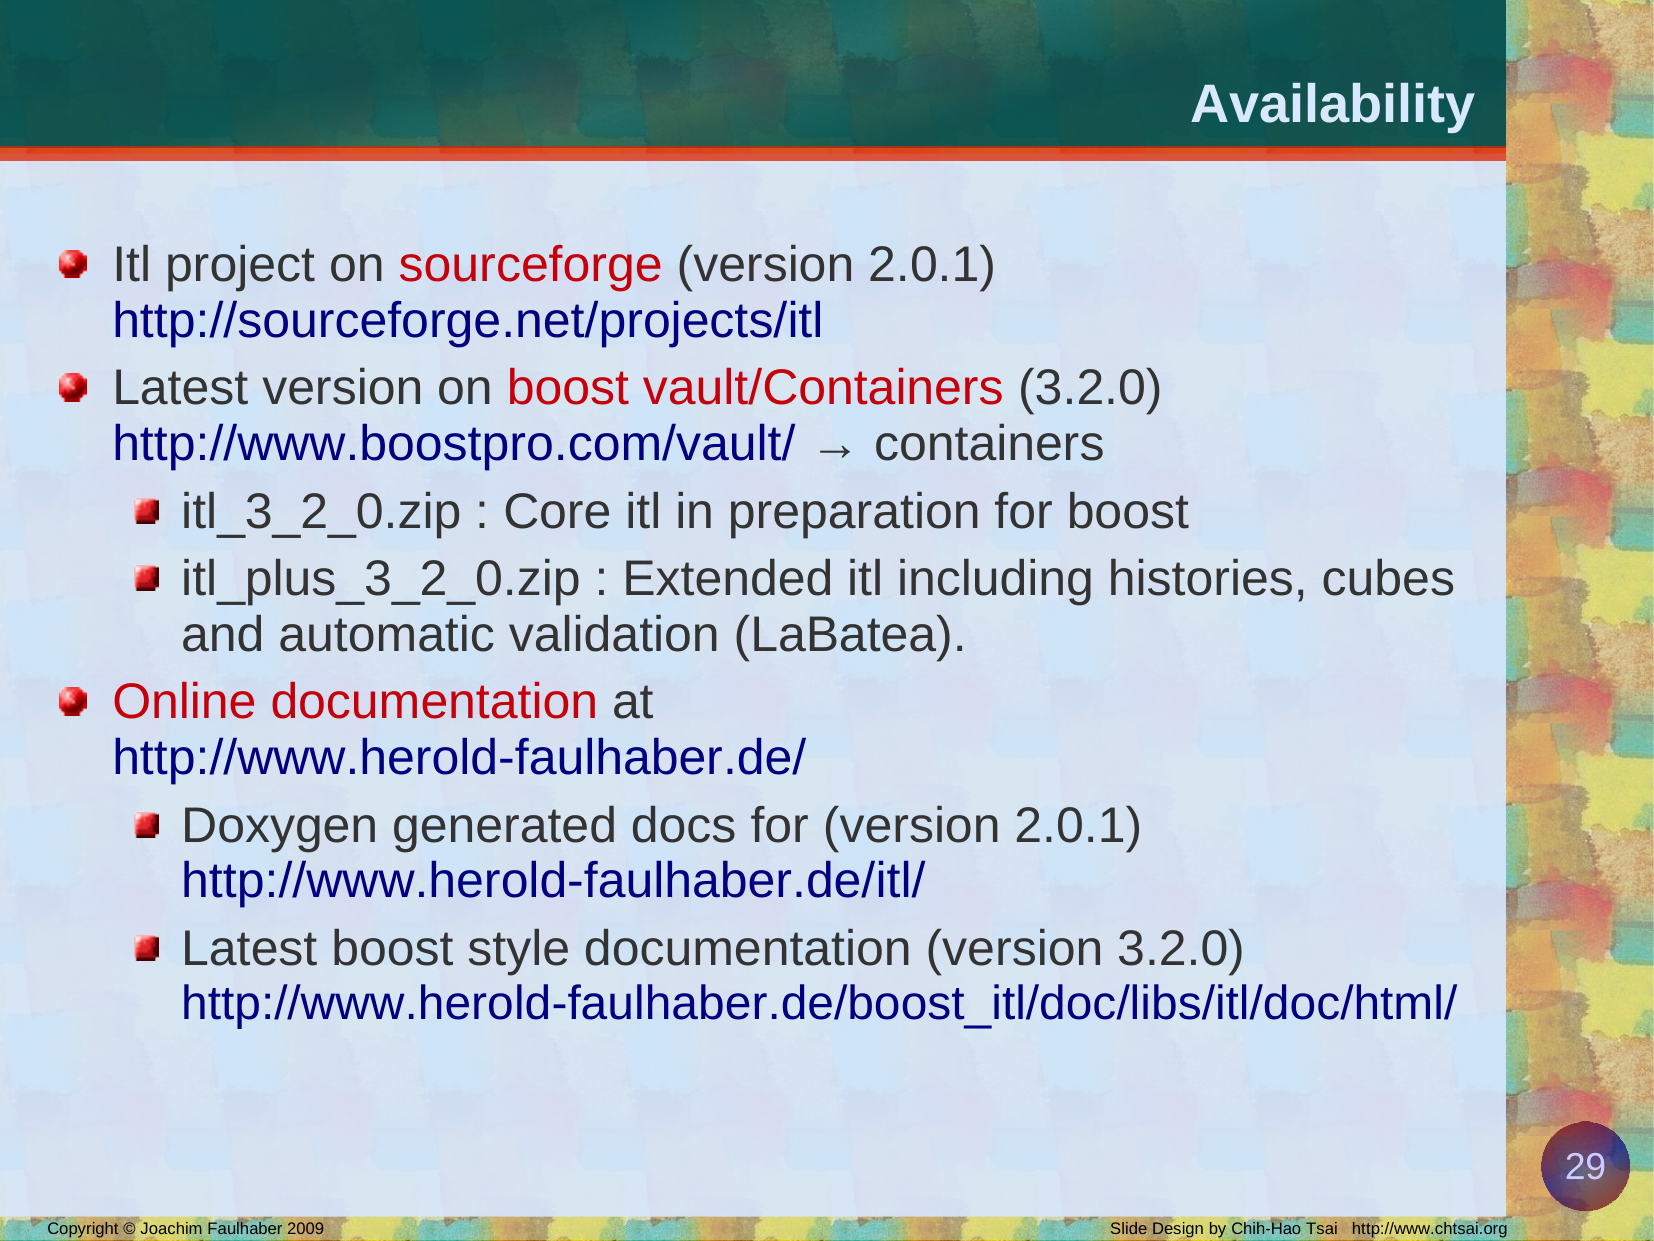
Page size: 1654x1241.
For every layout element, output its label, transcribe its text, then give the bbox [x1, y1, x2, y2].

list Itl project on sourceforge (version 2.0.1) http://sourceforge.net/projects/itl Latest version on boost vault/Containers (3.2.0) http://www.boostpro.com/vault/ → containers itl_3_2_0.zip : Core itl in preparation for boost itl_plus_3_2_0.zip : Extended itl including histories, cubes and automatic validation (LaBatea). Online documentation at http://www.herold-faulhaber.de/ Doxygen generated docs for (version 2.0.1) http://www.herold-faulhaber.de/itl/ Latest boost style documentation (version 3.2.0) http://www.herold-faulhaber.de/boost_itl/doc/libs/itl/doc/html/ [59, 236, 1503, 1182]
title Availability [29, 59, 1477, 148]
